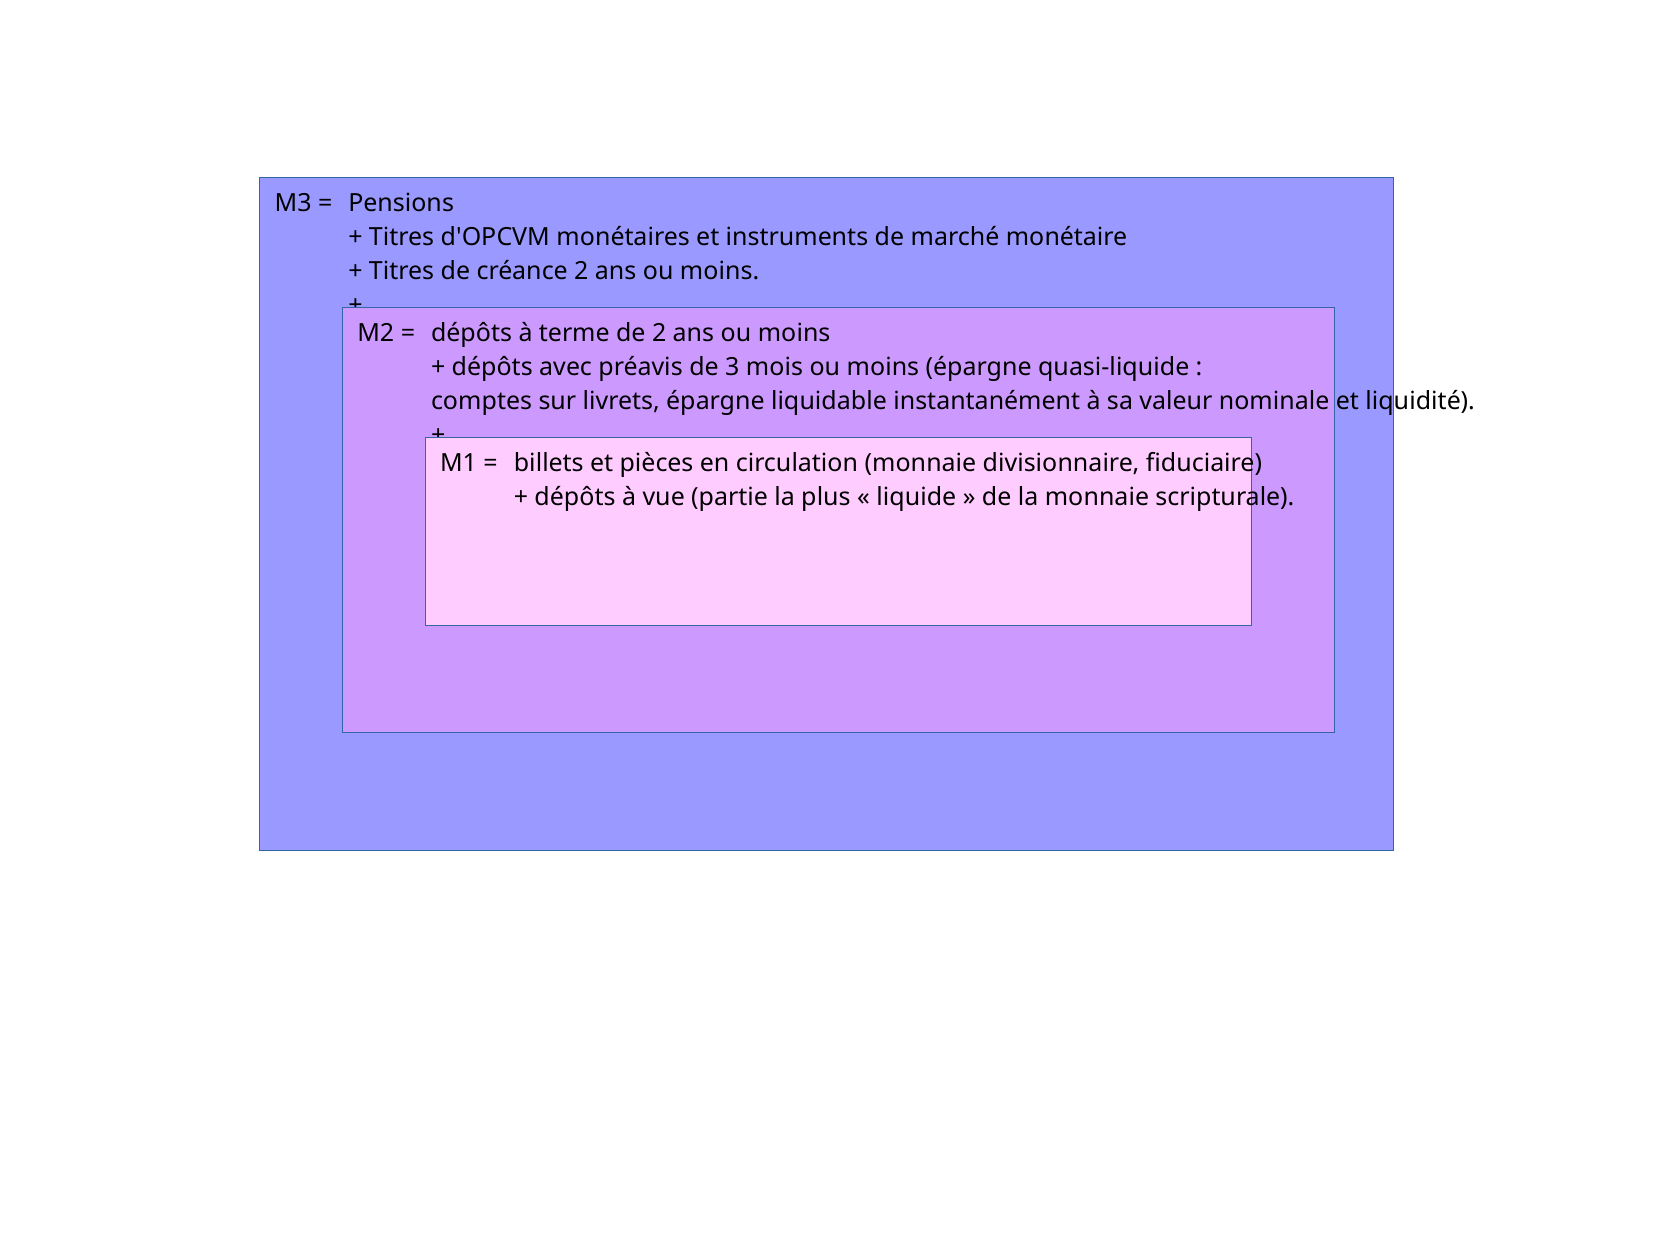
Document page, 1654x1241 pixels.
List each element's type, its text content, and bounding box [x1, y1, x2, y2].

text_box M1 = billets et pièces en circulation (monnaie divisionnaire, fiduciaire) + dépôts à vue (partie la plus « liquide » de la monnaie scripturale). [425, 437, 1252, 626]
text_box M2 = dépôts à terme de 2 ans ou moins + dépôts avec préavis de 3 mois ou moins (épargne quasi-liquide : comptes sur livrets, épargne liquidable instantanément à sa valeur nominale et liquidité). + [342, 307, 1335, 733]
text_box M3 = Pensions + Titres d'OPCVM monétaires et instruments de marché monétaire + Titres de créance 2 ans ou moins. + [259, 177, 1394, 851]
